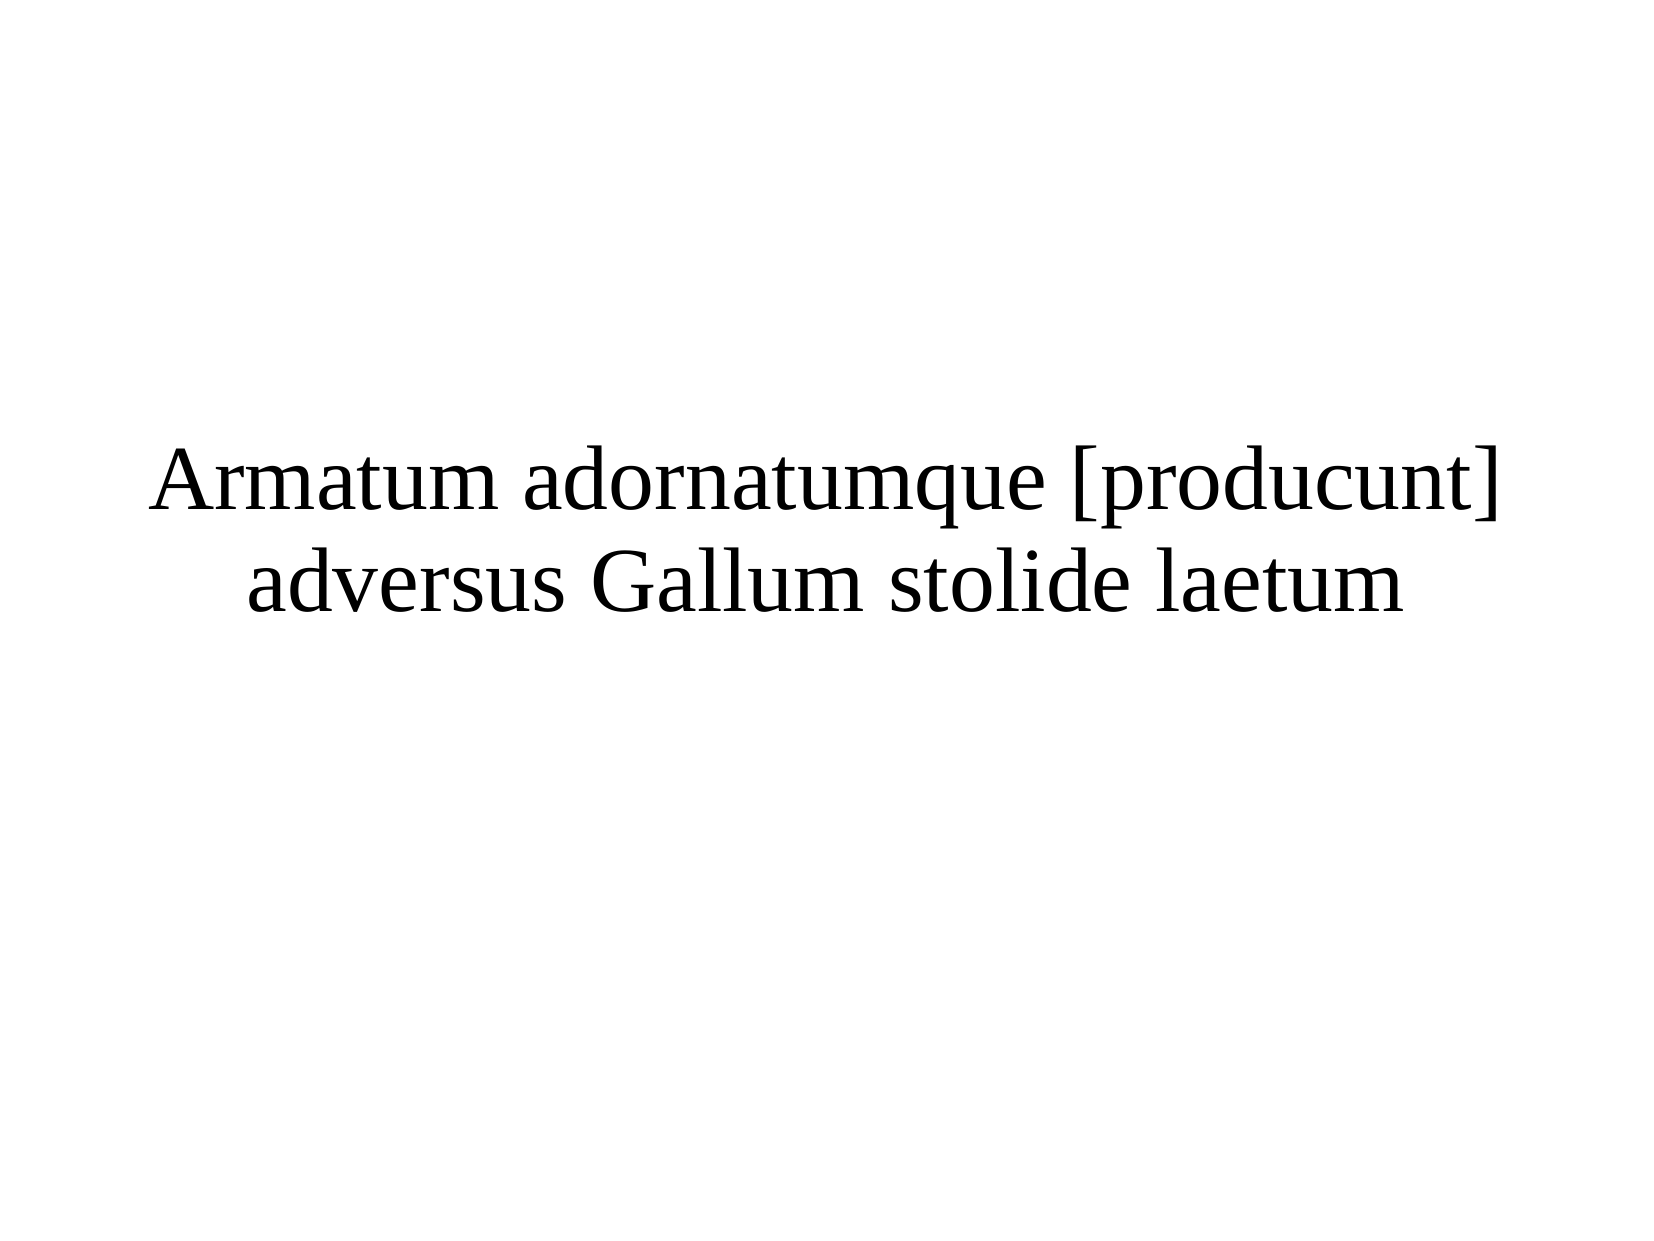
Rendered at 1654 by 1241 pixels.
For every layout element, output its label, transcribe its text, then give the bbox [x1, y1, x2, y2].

subtitle Armatum adornatumque [producunt] adversus Gallum stolide laetum [82, 49, 1571, 1010]
